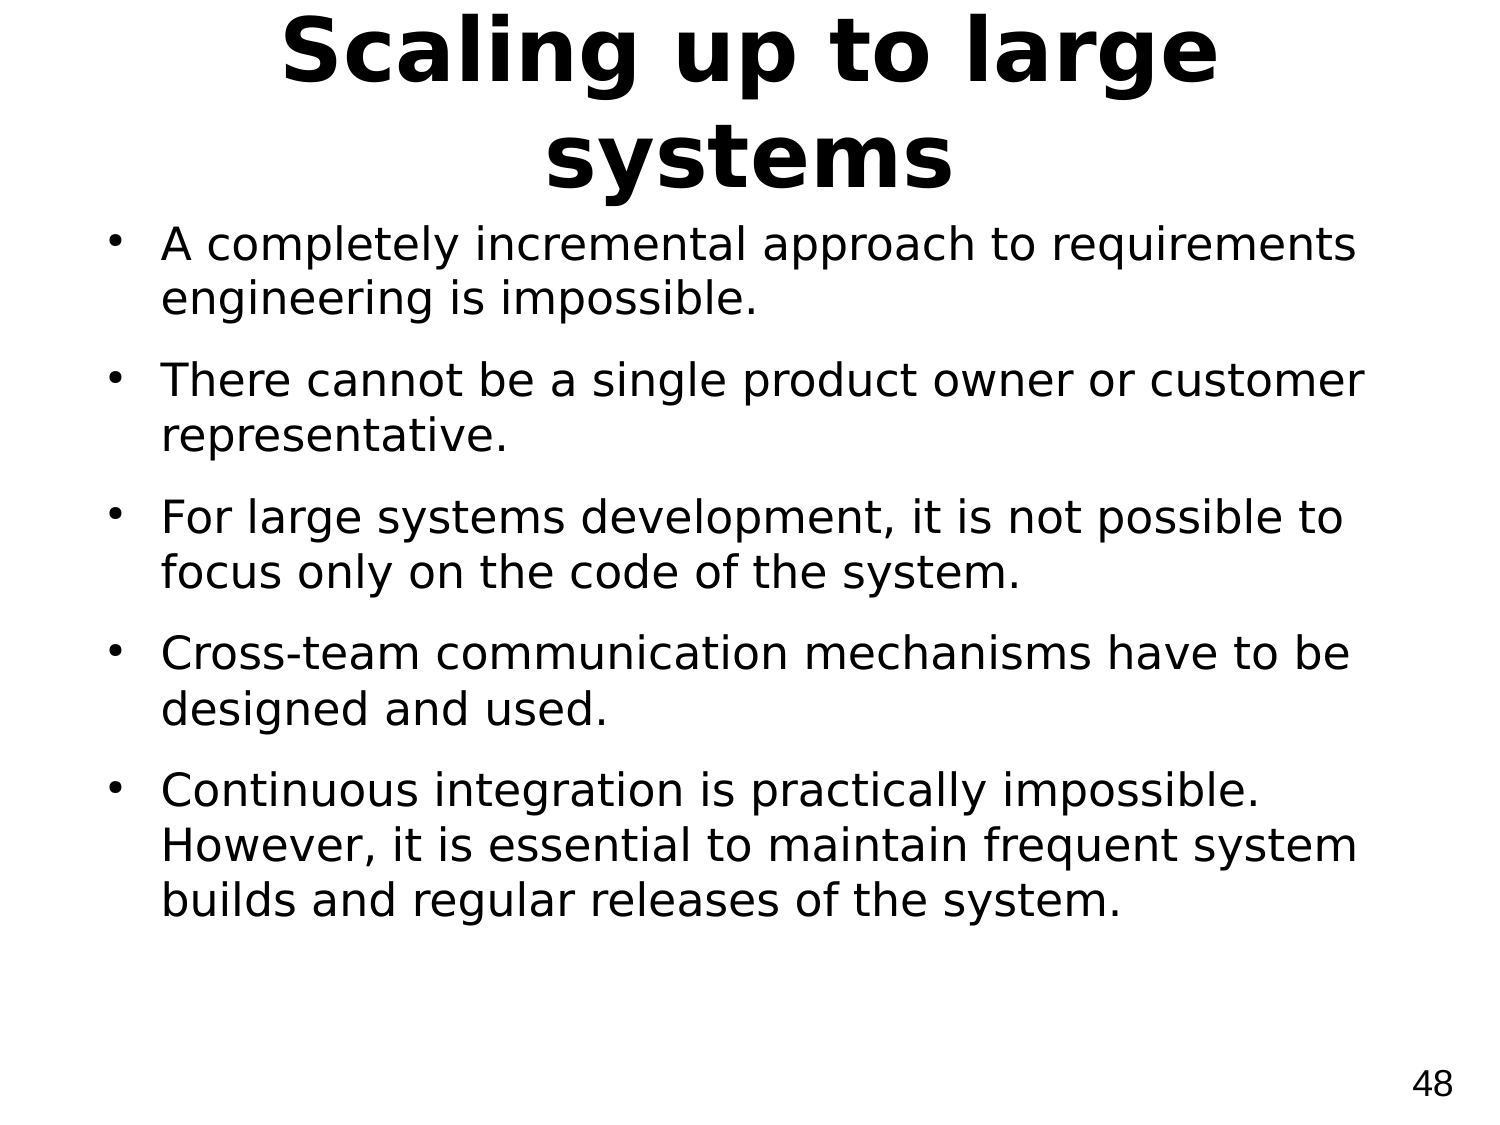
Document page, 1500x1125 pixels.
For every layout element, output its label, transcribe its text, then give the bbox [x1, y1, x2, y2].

title Scaling up to large systems [75, 33, 1425, 166]
list A completely incremental approach to requirements engineering is impossible. There cannot be a single product owner or customer representative. For large systems development, it is not possible to focus only on the code of the system. Cross-team communication mechanisms have to be designed and used. Continuous integration is practically impossible. However, it is essential to maintain frequent system builds and regular releases of the system. [75, 206, 1425, 1063]
